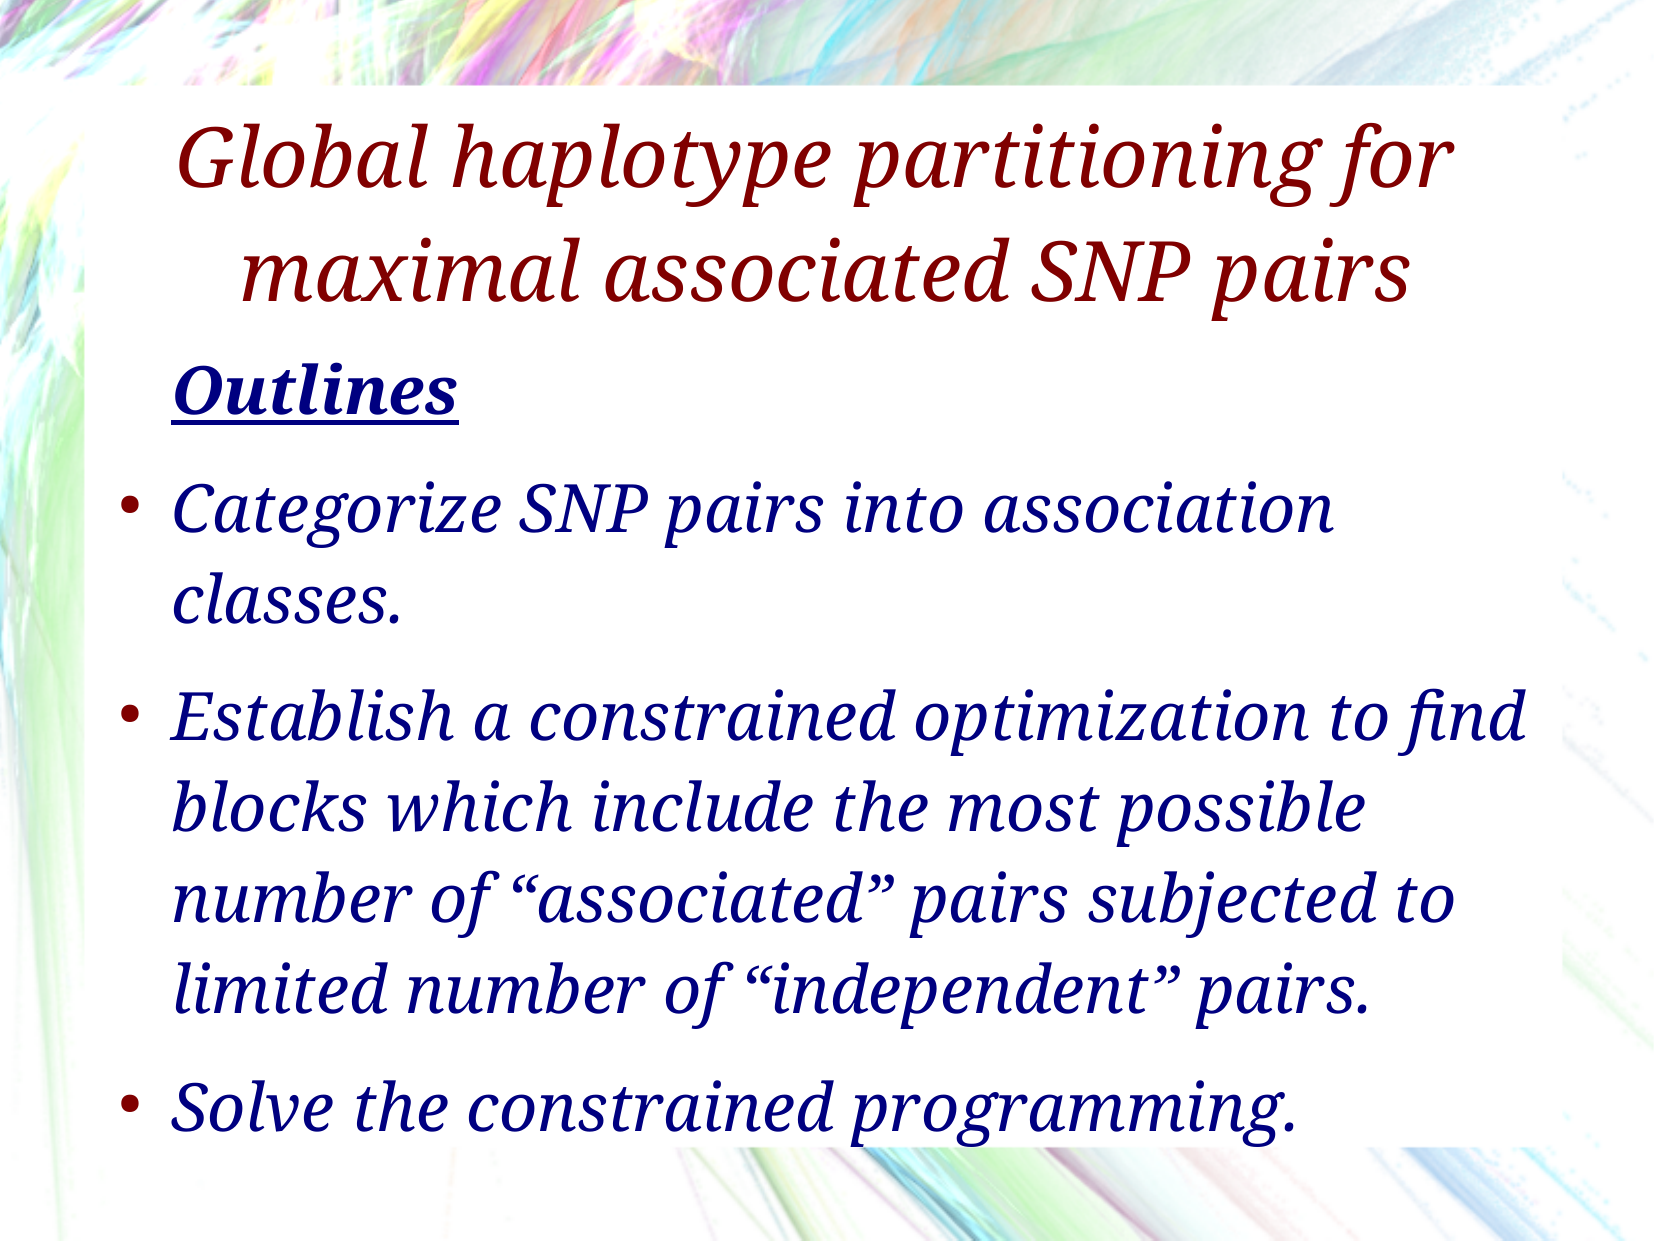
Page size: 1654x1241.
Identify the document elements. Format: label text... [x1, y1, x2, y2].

picture [0, 0, 1654, 1241]
list Outlines Categorize SNP pairs into association classes. Establish a constrained optimization to find blocks which include the most possible number of “associated” pairs subjected to limited number of “independent” pairs. Solve the constrained programming. [100, 343, 1554, 1148]
title Global haplotype partitioning for maximal associated SNP pairs [82, 102, 1571, 322]
